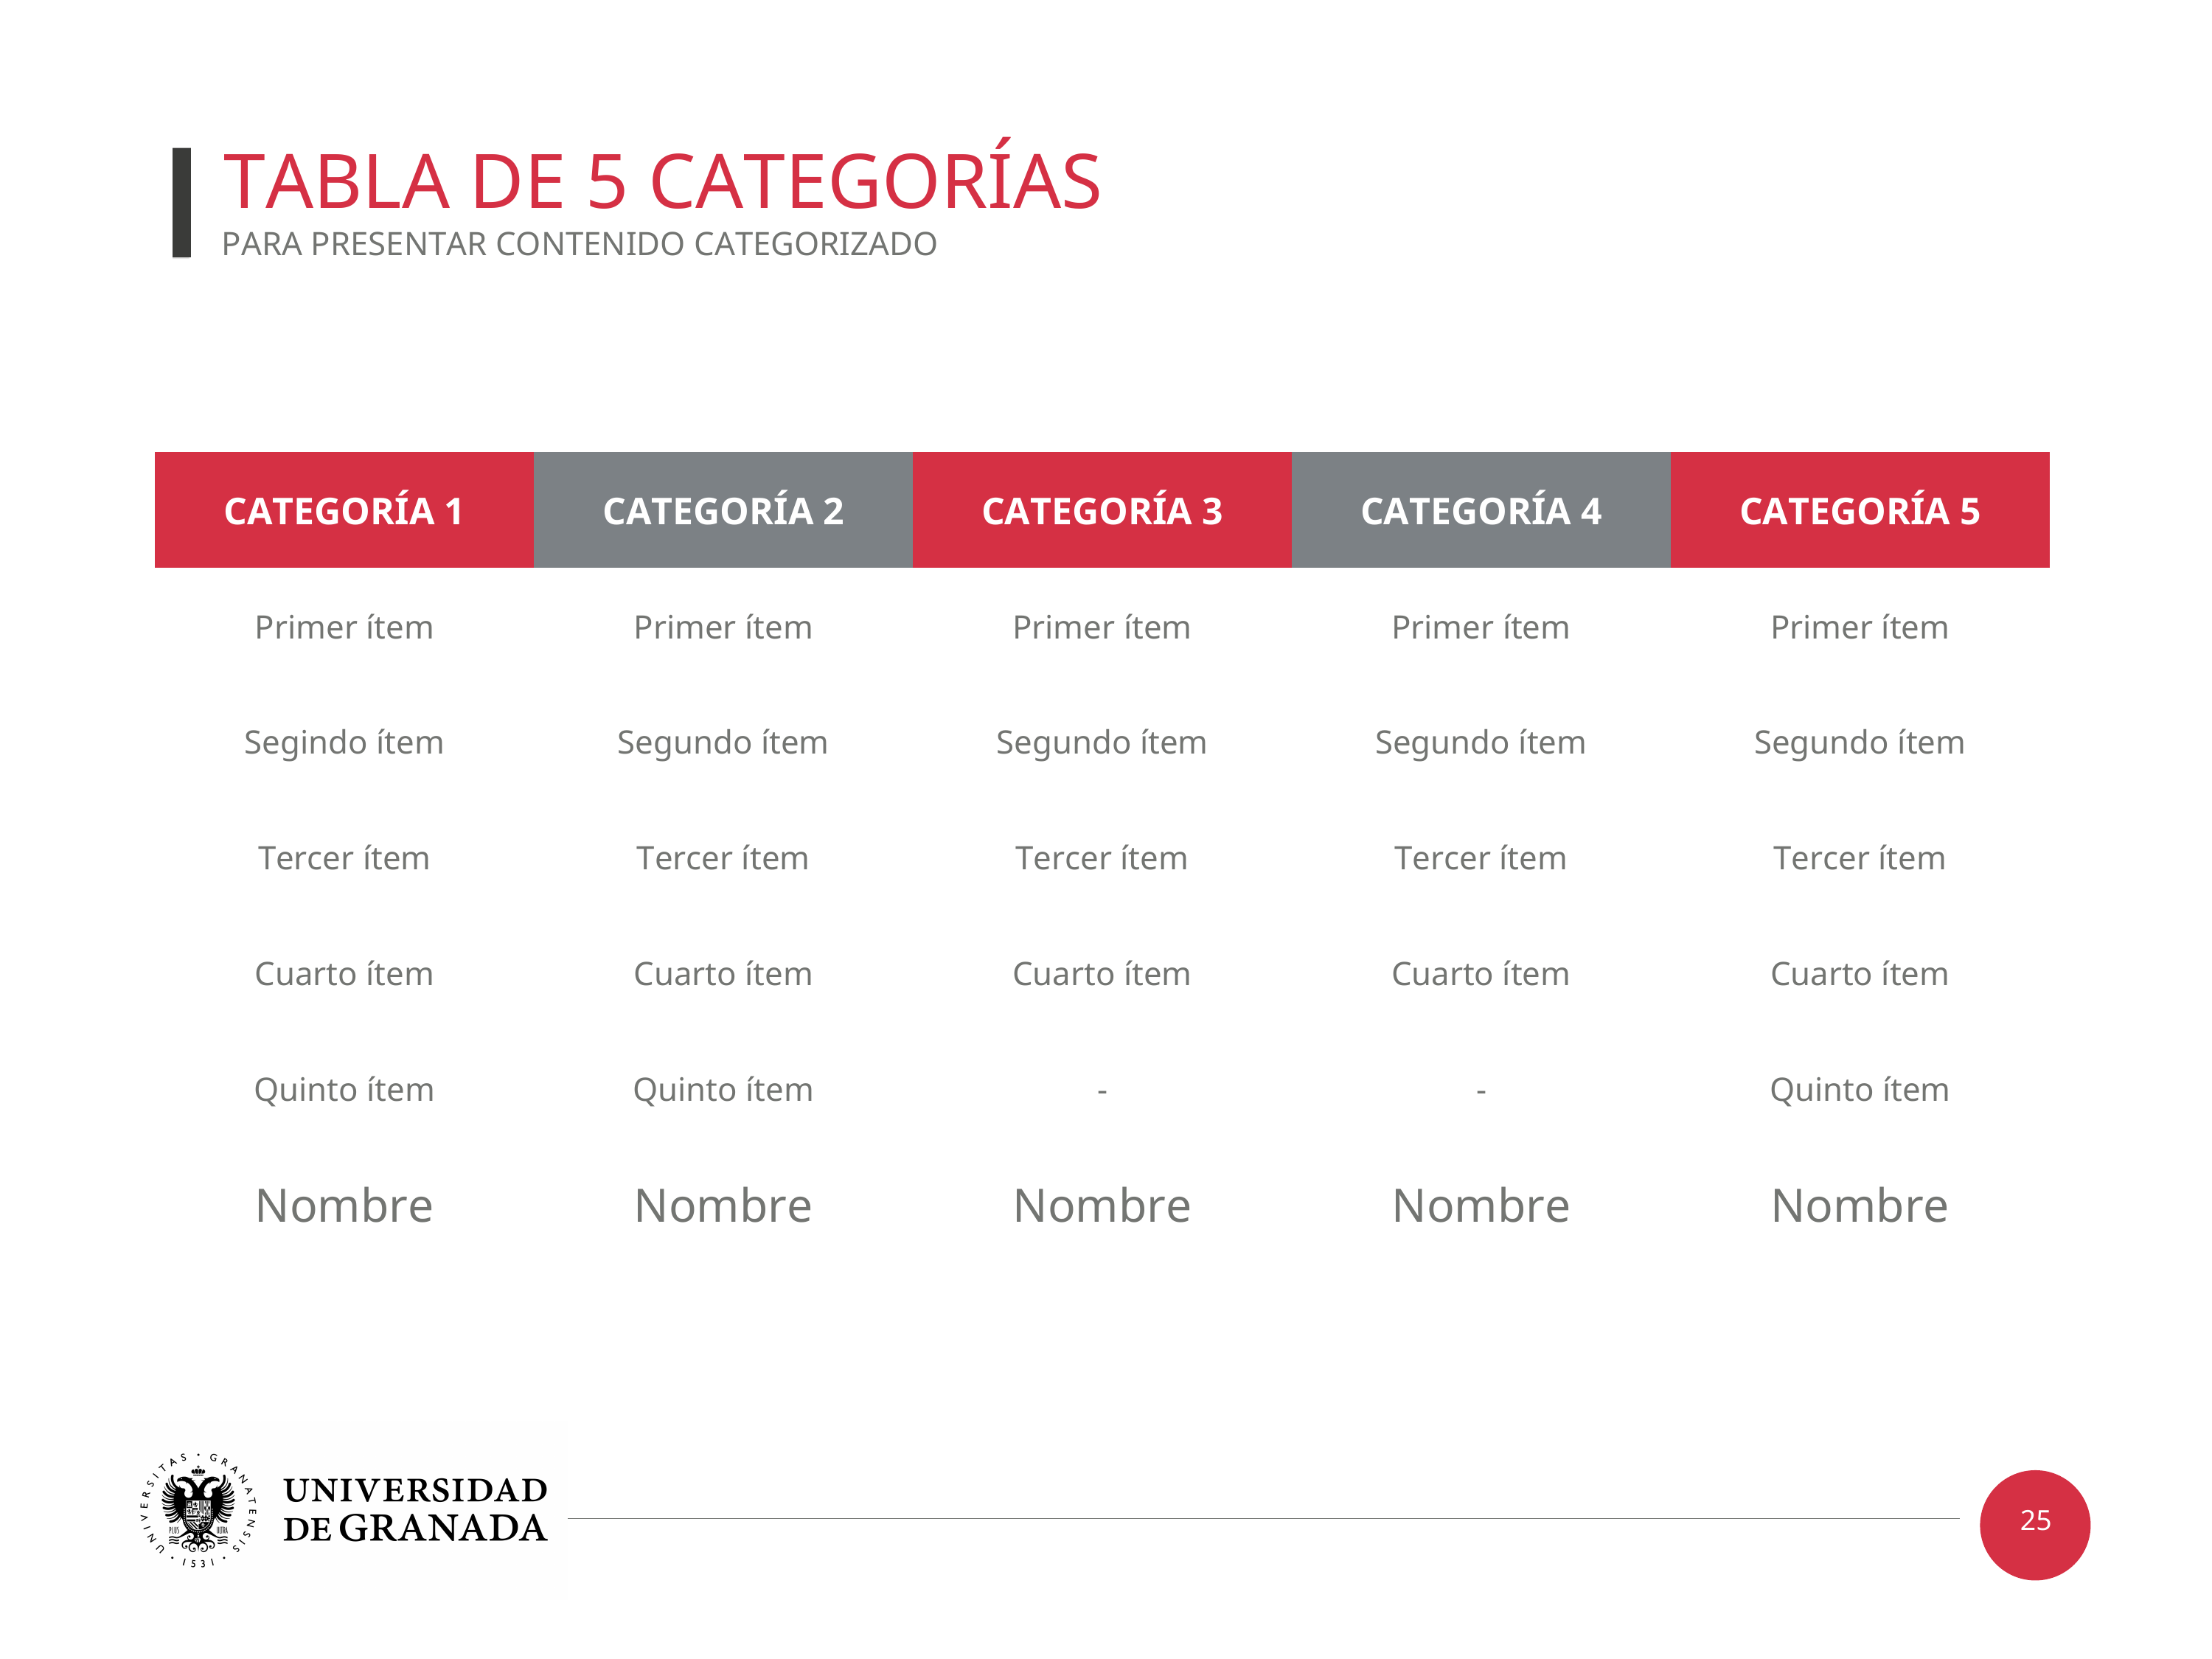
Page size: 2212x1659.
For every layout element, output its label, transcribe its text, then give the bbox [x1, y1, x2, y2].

table_header CATEGORÍA 2 [534, 452, 913, 568]
table_cell Tercer ítem [534, 799, 913, 914]
table_cell Nombre [913, 1146, 1292, 1262]
text_box PARA PRESENTAR CONTENIDO CATEGORIZADO [210, 218, 2061, 268]
table_cell Tercer ítem [1671, 799, 2050, 914]
table_cell Primer ítem [1292, 568, 1671, 684]
table_cell Primer ítem [1671, 568, 2050, 684]
picture [120, 1421, 568, 1600]
table_cell Nombre [155, 1146, 534, 1262]
table_cell Primer ítem [913, 568, 1292, 684]
table_cell Segundo ítem [534, 684, 913, 799]
table_cell Primer ítem [155, 568, 534, 684]
table_cell Nombre [534, 1146, 913, 1262]
table_cell - [1292, 1030, 1671, 1146]
table_cell Tercer ítem [913, 799, 1292, 914]
table_cell Nombre [1292, 1146, 1671, 1262]
table_cell Cuarto ítem [1671, 914, 2050, 1030]
table_cell Nombre [1671, 1146, 2050, 1262]
table_header CATEGORÍA 1 [155, 452, 534, 568]
table_cell Segindo ítem [155, 684, 534, 799]
table_cell Cuarto ítem [155, 914, 534, 1030]
table_cell Cuarto ítem [1292, 914, 1671, 1030]
table_cell Quinto ítem [534, 1030, 913, 1146]
table_cell Segundo ítem [1292, 684, 1671, 799]
table_cell Tercer ítem [155, 799, 534, 914]
table_header CATEGORÍA 5 [1671, 452, 2050, 568]
table_cell Segundo ítem [1671, 684, 2050, 799]
table_cell Cuarto ítem [913, 914, 1292, 1030]
table_cell Quinto ítem [155, 1030, 534, 1146]
table_cell Tercer ítem [1292, 799, 1671, 914]
text_box [173, 147, 191, 257]
table_cell Quinto ítem [1671, 1030, 2050, 1146]
table_cell Primer ítem [534, 568, 913, 684]
table_cell Cuarto ítem [534, 914, 913, 1030]
text_box TABLA DE 5 CATEGORÍAS [212, 127, 2063, 229]
table_header CATEGORÍA 4 [1292, 452, 1671, 568]
table_cell - [913, 1030, 1292, 1146]
table_header CATEGORÍA 3 [913, 452, 1292, 568]
table_cell Segundo ítem [913, 684, 1292, 799]
